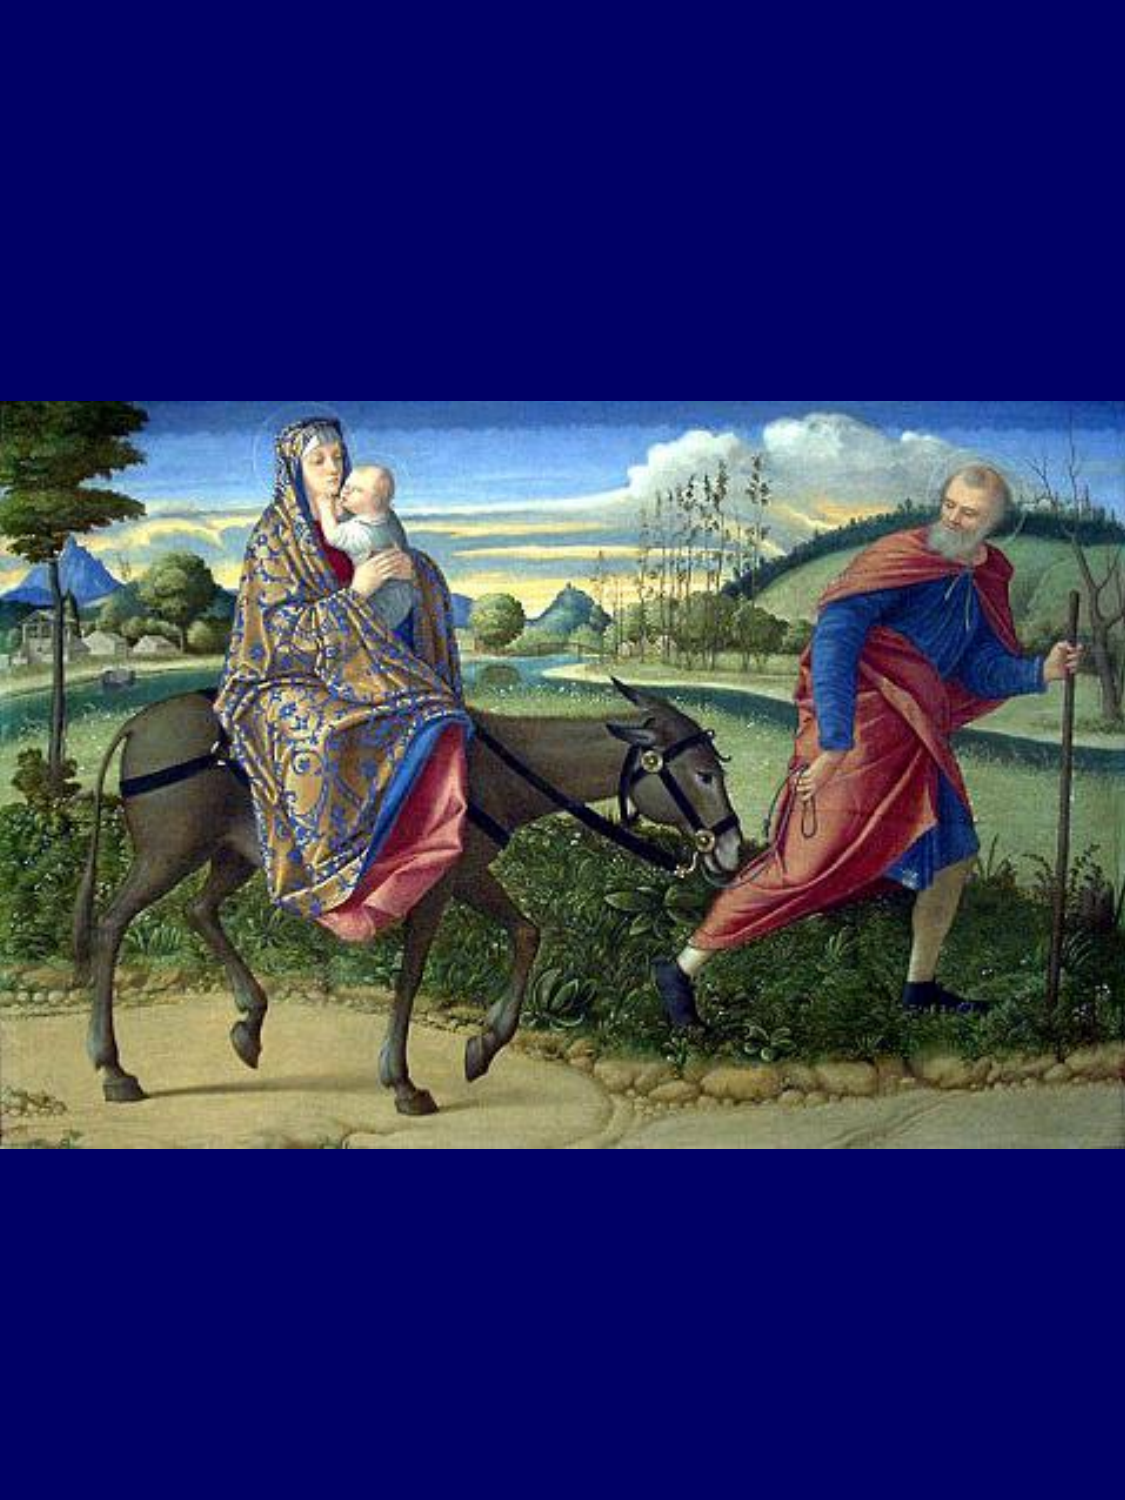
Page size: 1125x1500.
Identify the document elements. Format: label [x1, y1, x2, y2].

picture [0, 401, 1125, 1149]
